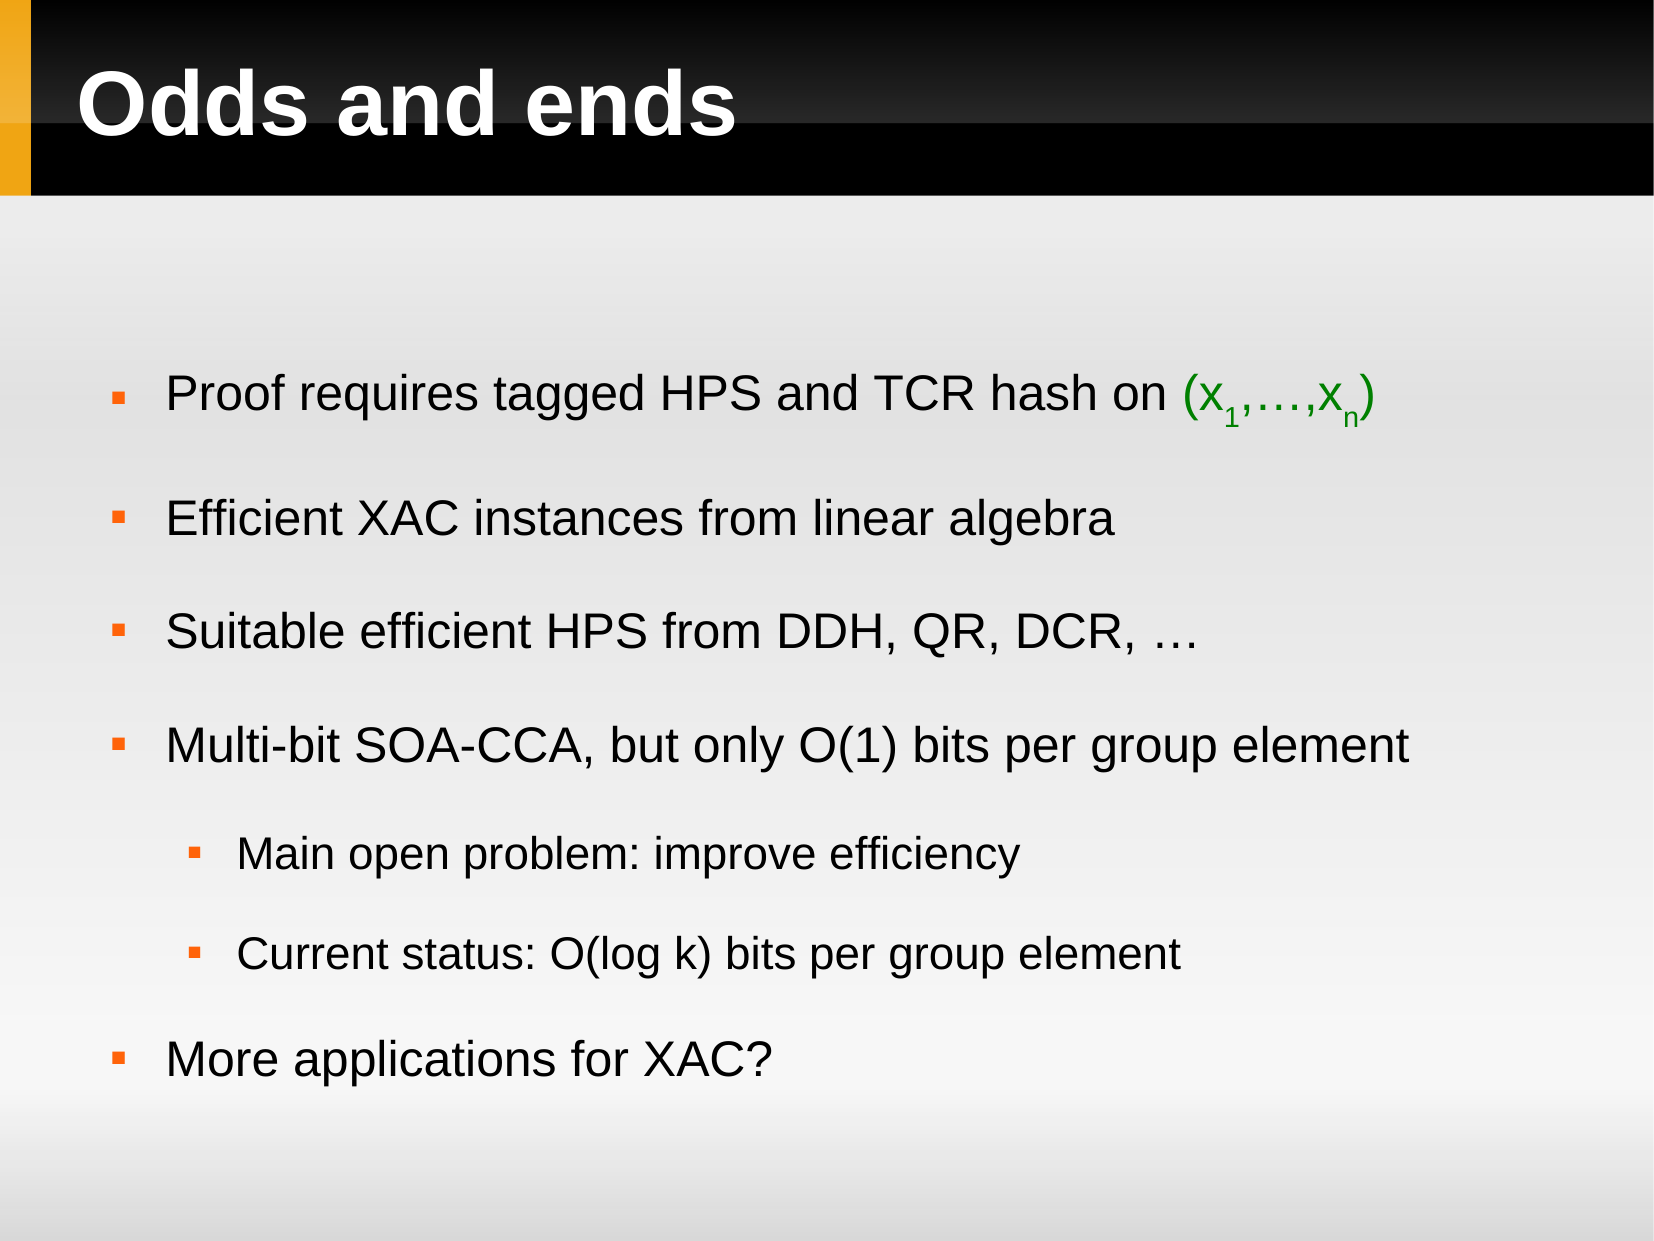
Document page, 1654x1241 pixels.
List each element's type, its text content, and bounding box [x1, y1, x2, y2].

picture [258, 1053, 272, 1060]
picture [483, 1053, 497, 1073]
picture [180, 1053, 192, 1069]
picture [356, 1053, 369, 1073]
title Odds and ends [76, 0, 1654, 208]
picture [328, 1053, 341, 1073]
picture [687, 1053, 699, 1062]
picture [300, 1063, 312, 1073]
picture [430, 1063, 442, 1073]
picture [0, 0, 1654, 1241]
list Proof requires tagged HPS and TCR hash on (x1,…,xn) Efficient XAC instances from linear algebra Suitable efficient HPS from DDH, QR, DCR, … Multi-bit SOA-CCA, but only O(1) bits per group element Main open problem: improve efficiency Current status: O(log k) bits per group element More applications for XAC? [94, 331, 1654, 1053]
picture [591, 1053, 605, 1073]
picture [214, 1053, 228, 1073]
